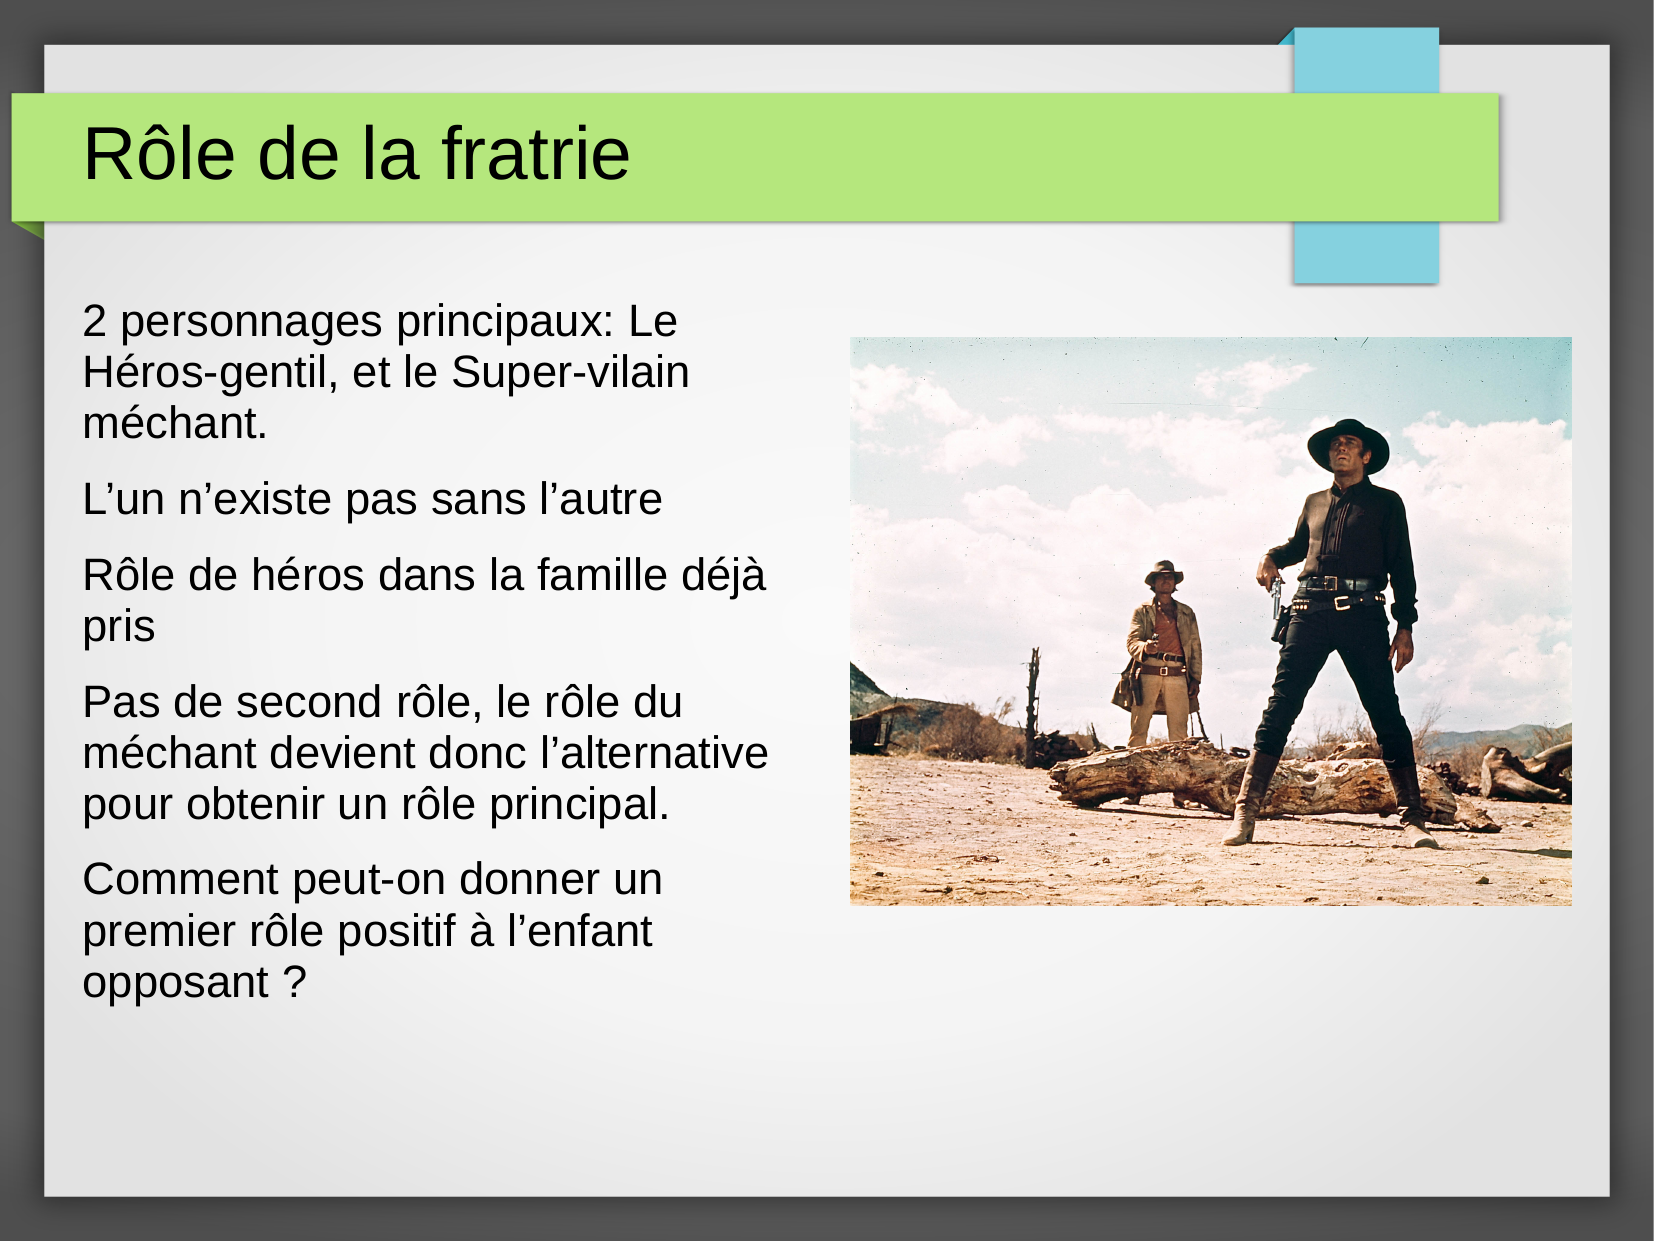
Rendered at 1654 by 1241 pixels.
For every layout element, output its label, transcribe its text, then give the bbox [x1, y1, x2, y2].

list 2 personnages principaux: Le Héros-gentil, et le Super-vilain méchant. L’un n’existe pas sans l’autre Rôle de héros dans la famille déjà pris Pas de second rôle, le rôle du méchant devient donc l’alternative pour obtenir un rôle principal. Comment peut-on donner un premier rôle positif à l’enfant opposant ? [82, 295, 809, 1015]
picture [0, 0, 1654, 1241]
title Rôle de la fratrie [82, 94, 1264, 213]
